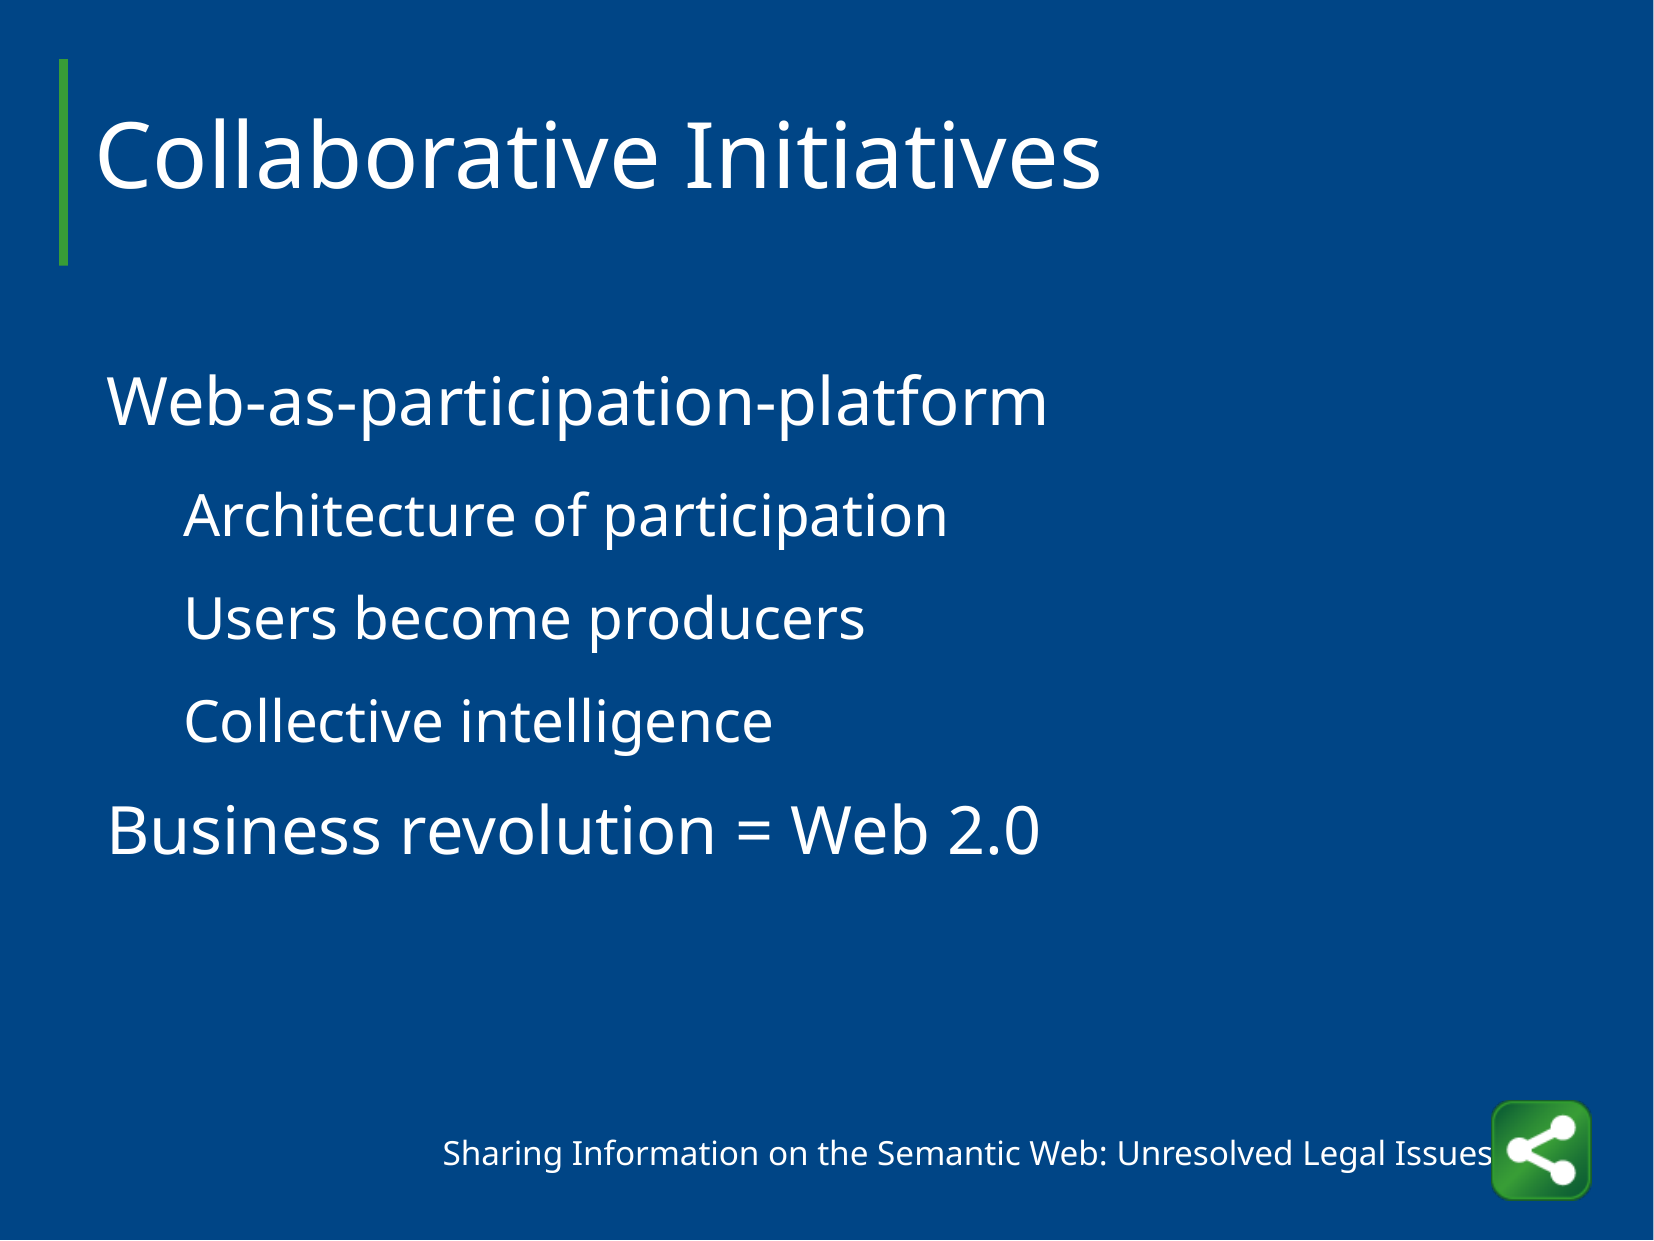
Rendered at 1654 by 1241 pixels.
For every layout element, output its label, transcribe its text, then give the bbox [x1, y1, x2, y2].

picture [1491, 1100, 1592, 1201]
title Collaborative Initiatives [94, 56, 1577, 250]
list Web-as-participation-platform Architecture of participation Users become producers Collective intelligence Business revolution = Web 2.0 [88, 354, 1577, 1078]
